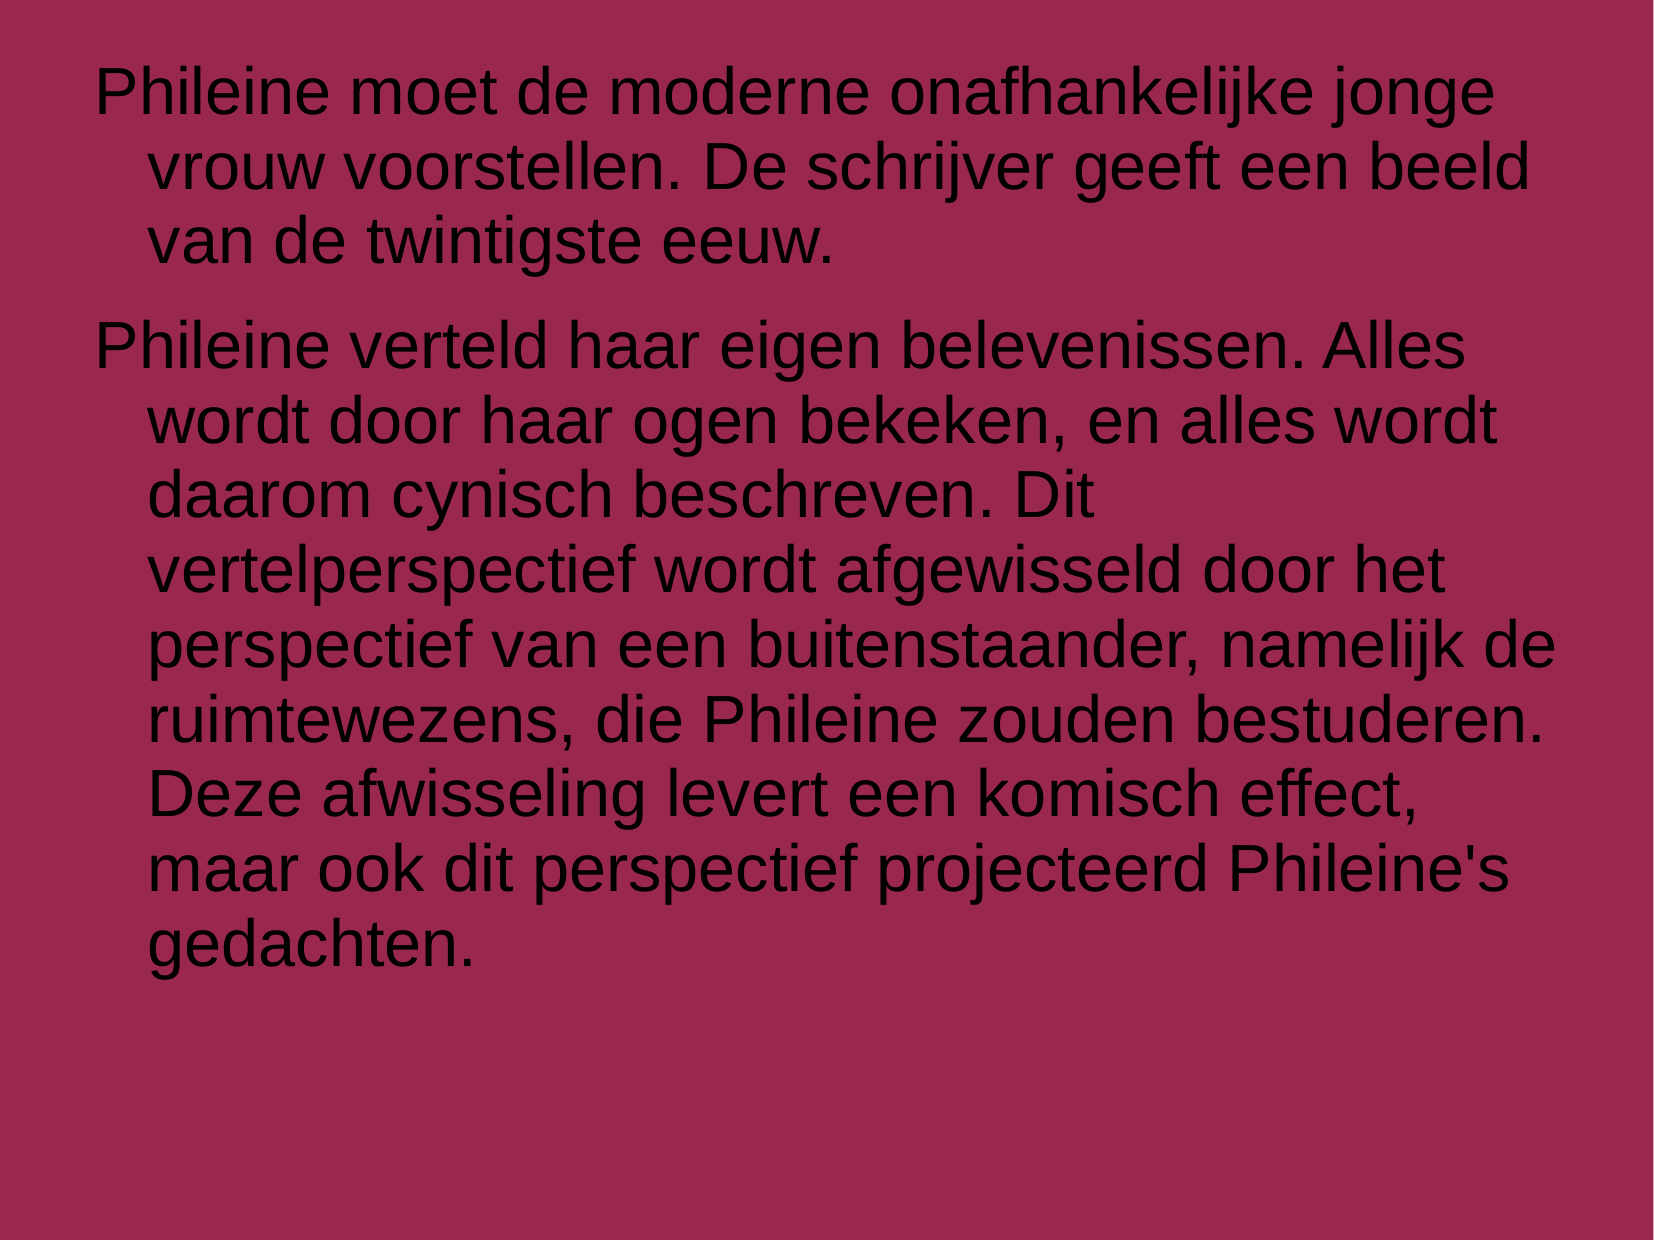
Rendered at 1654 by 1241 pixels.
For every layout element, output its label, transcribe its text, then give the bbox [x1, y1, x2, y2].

list Phileine moet de moderne onafhankelijke jonge vrouw voorstellen. De schrijver geeft een beeld van de twintigste eeuw. Phileine verteld haar eigen belevenissen. Alles wordt door haar ogen bekeken, en alles wordt daarom cynisch beschreven. Dit vertelperspectief wordt afgewisseld door het perspectief van een buitenstaander, namelijk de ruimtewezens, die Phileine zouden bestuderen. Deze afwisseling levert een komisch effect, maar ook dit perspectief projecteerd Phileine's gedachten. [76, 54, 1565, 975]
